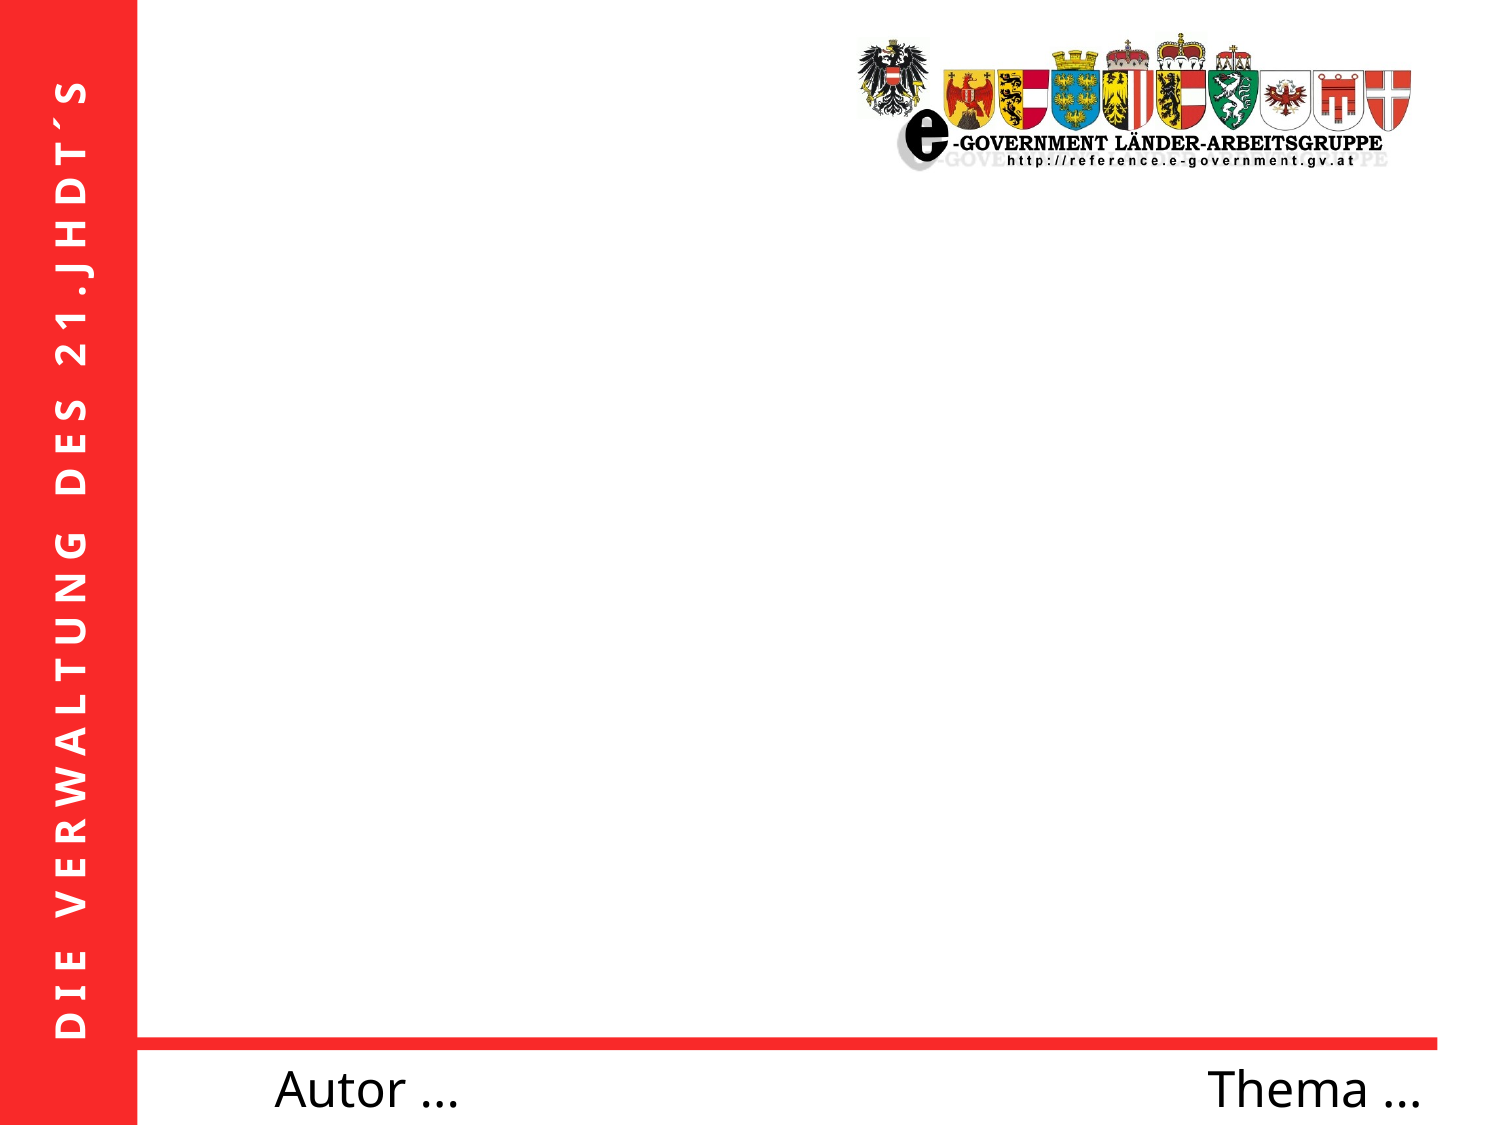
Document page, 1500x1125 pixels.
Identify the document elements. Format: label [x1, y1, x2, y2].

picture [856, 30, 1412, 173]
